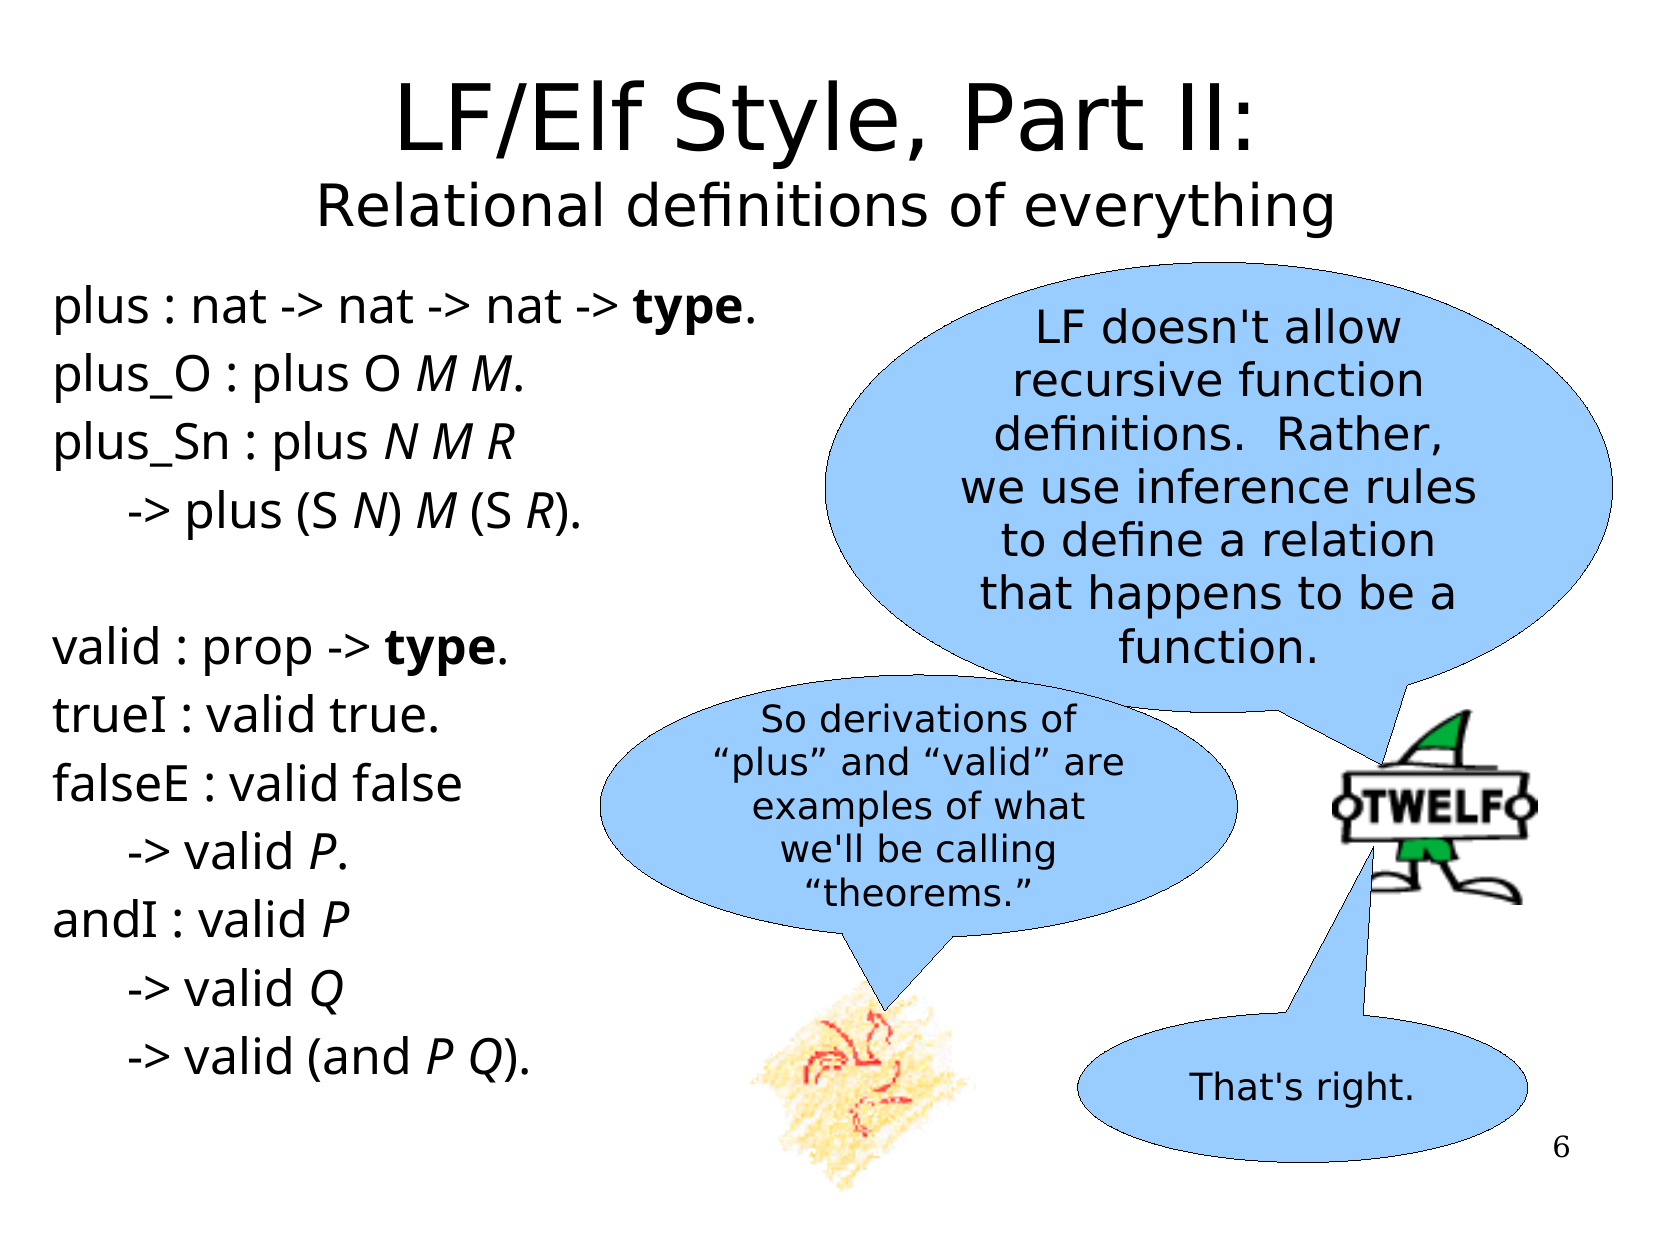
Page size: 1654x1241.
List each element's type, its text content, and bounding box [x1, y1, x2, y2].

picture [1332, 709, 1538, 905]
picture [750, 974, 976, 1192]
text_box So derivations of “plus” and “valid” are examples of what we'll be calling “theorems.” [600, 674, 1238, 1011]
title LF/Elf Style, Part II: Relational definitions of everything [82, 56, 1571, 250]
text_box LF doesn't allow recursive function definitions. Rather, we use inference rules to define a relation that happens to be a function. [825, 262, 1613, 765]
text_box That's right. [1077, 846, 1528, 1163]
text_box plus : nat -> nat -> nat -> type. plus_O : plus O M M. plus_Sn : plus N M R -> plus (S N) M (S R). valid : prop -> type. trueI : valid true. falseE : valid false -> valid P. andI : valid P -> valid Q -> valid (and P Q). [37, 262, 863, 1076]
